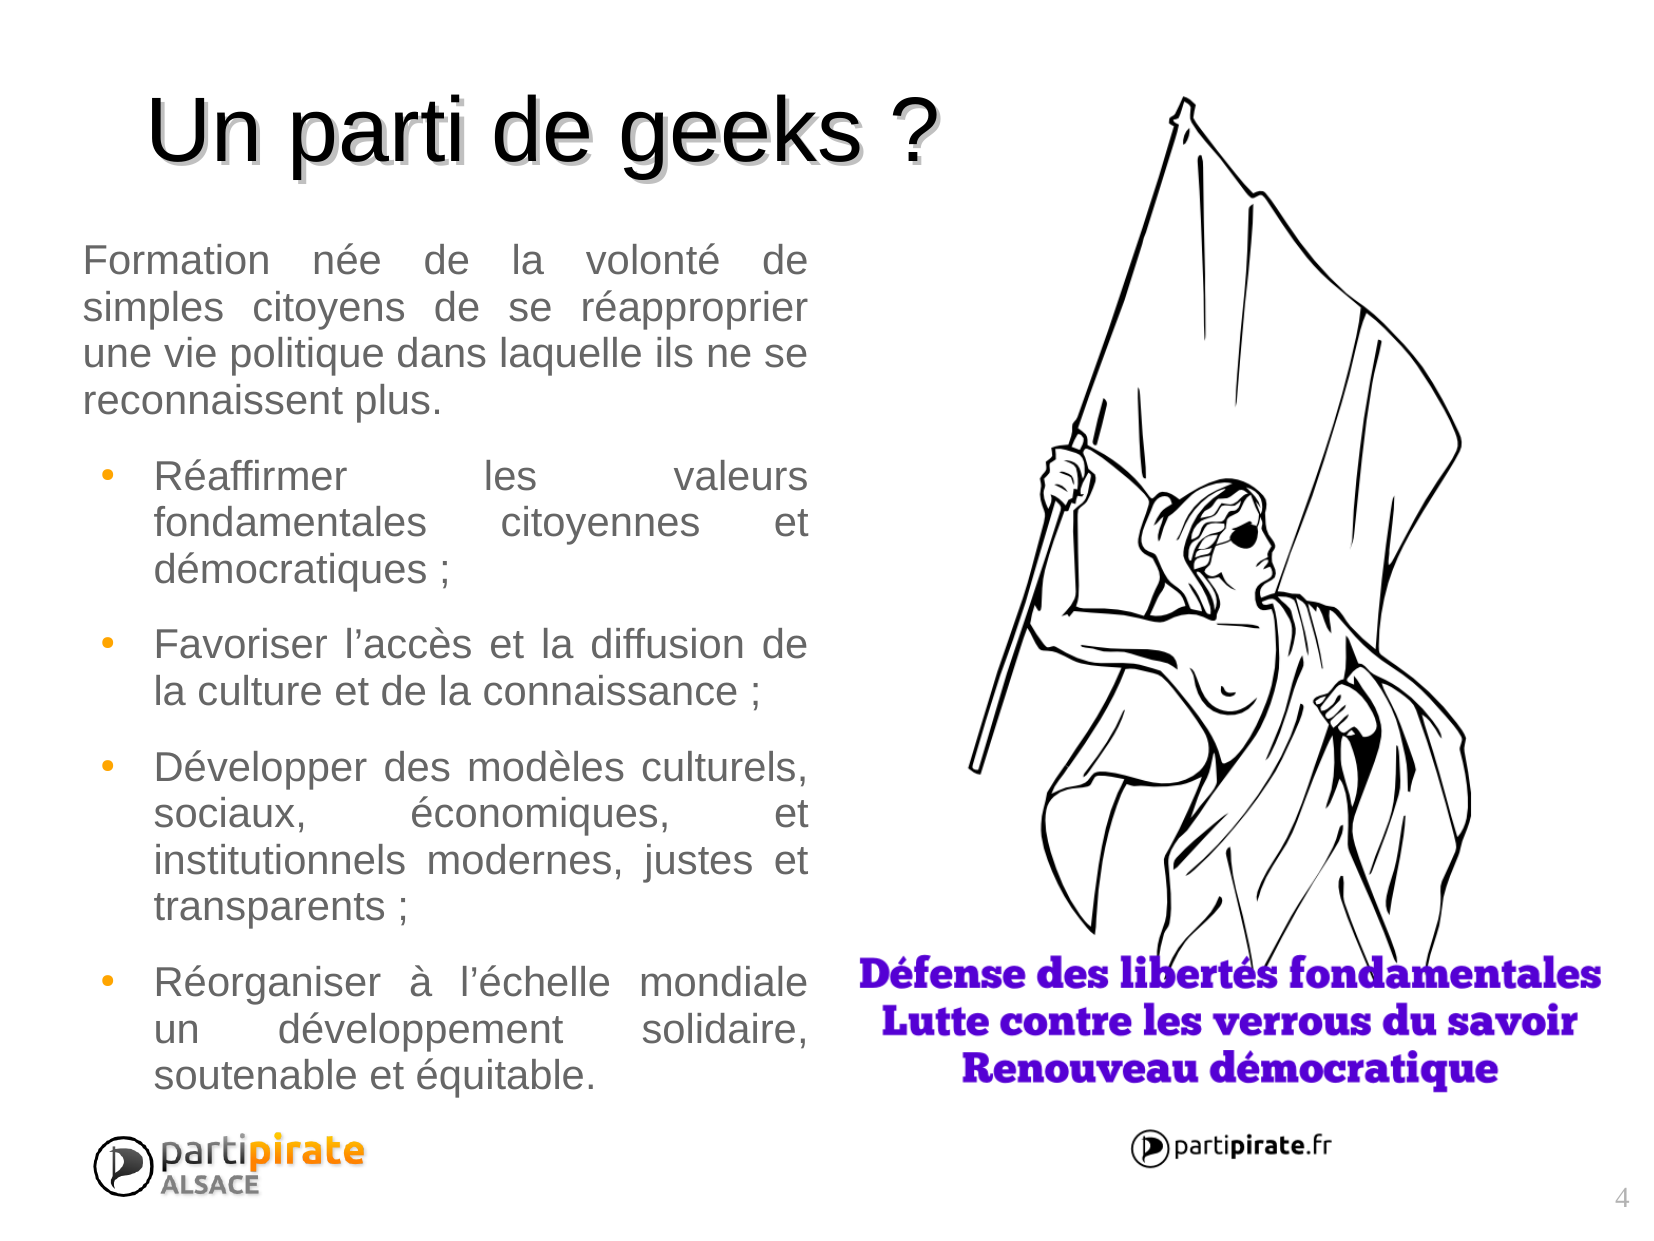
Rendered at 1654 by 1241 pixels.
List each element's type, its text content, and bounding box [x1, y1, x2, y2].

title Un parti de geeks ? [82, 25, 1004, 233]
picture [88, 1121, 371, 1207]
list Formation née de la volonté de simples citoyens de se réapproprier une vie politique dans laquelle ils ne se reconnaissent plus. Réaffirmer les valeurs fondamentales citoyennes et démocratiques ; Favoriser l’accès et la diffusion de la culture et de la connaissance ; Développer des modèles culturels, sociaux, économiques, et institutionnels modernes, justes et transparents ; Réorganiser à l’échelle mondiale un développement solidaire, soutenable et équitable. [82, 237, 809, 1056]
picture [838, 72, 1623, 1182]
